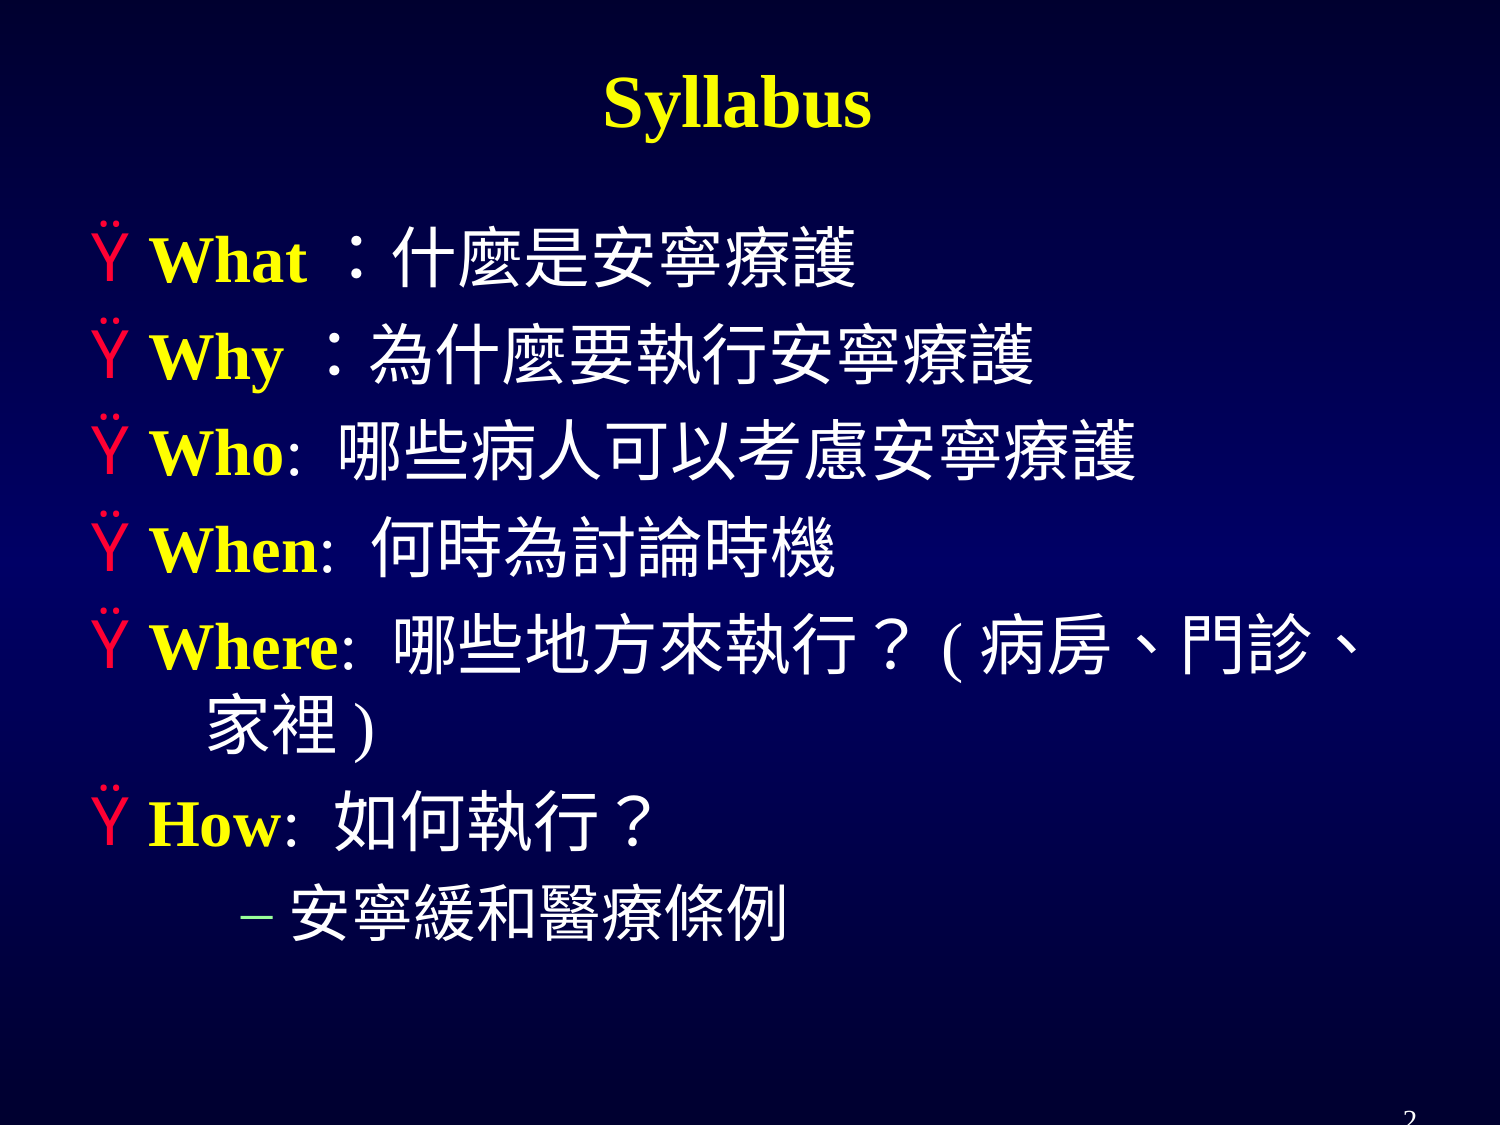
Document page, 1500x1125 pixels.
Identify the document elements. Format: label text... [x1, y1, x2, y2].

text_box [1387, 1093, 1491, 1118]
list What：什麼是安寧療護 Why：為什麼要執行安寧療護 Who: 哪些病人可以考慮安寧療護 When: 何時為討論時機 Where: 哪些地方來執行？(病房、門診、家裡) How: 如何執行？ 安寧緩和醫療條例 [76, 208, 1412, 1035]
title Syllabus [100, 31, 1376, 165]
